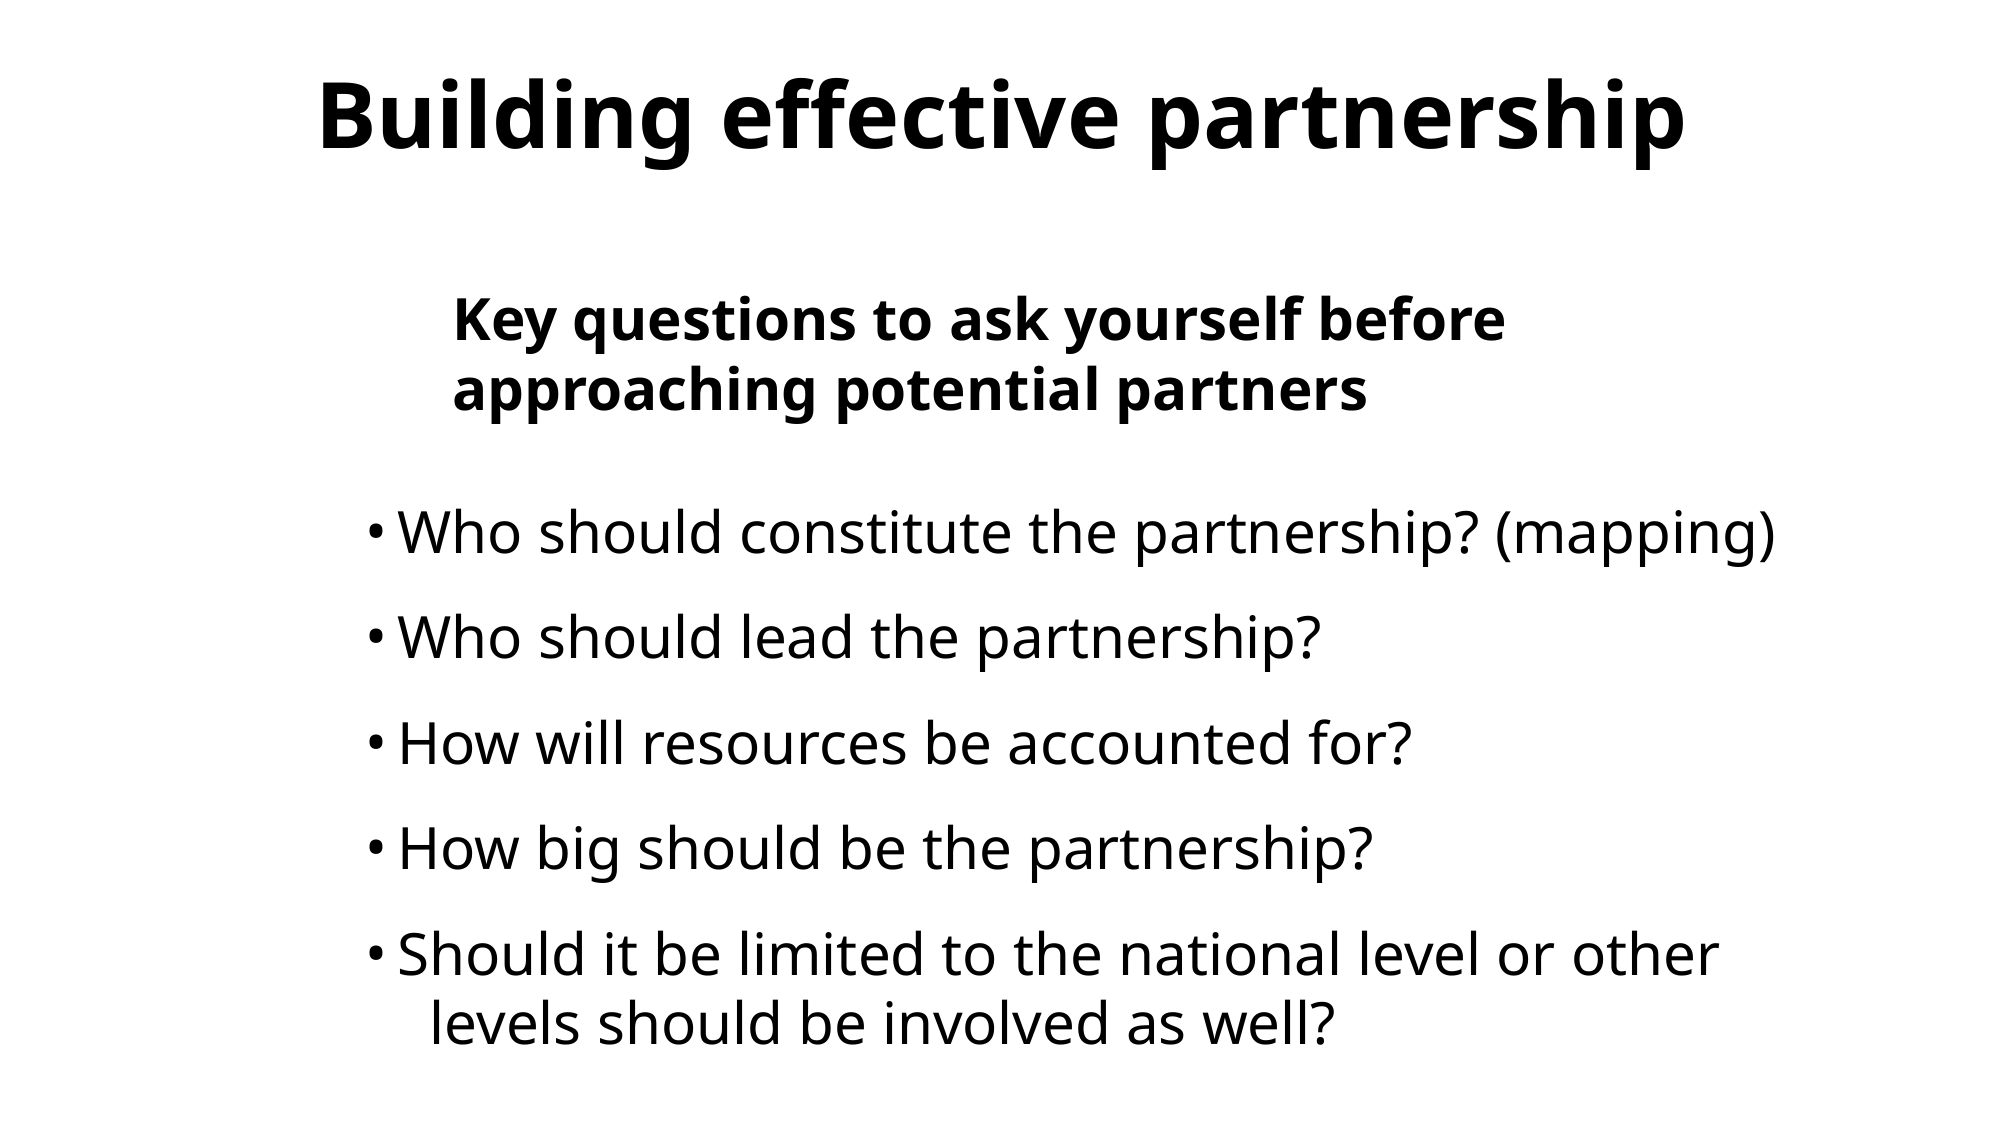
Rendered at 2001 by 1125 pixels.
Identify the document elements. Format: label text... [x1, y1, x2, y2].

text_box Who should constitute the partnership? (mapping) Who should lead the partnership? How will resources be accounted for? How big should be the partnership? Should it be limited to the national level or other levels should be involved as well? [350, 487, 1801, 1070]
title Building effective partnership [300, 24, 1951, 213]
text_box Key questions to ask yourself before approaching potential partners [437, 275, 1563, 431]
